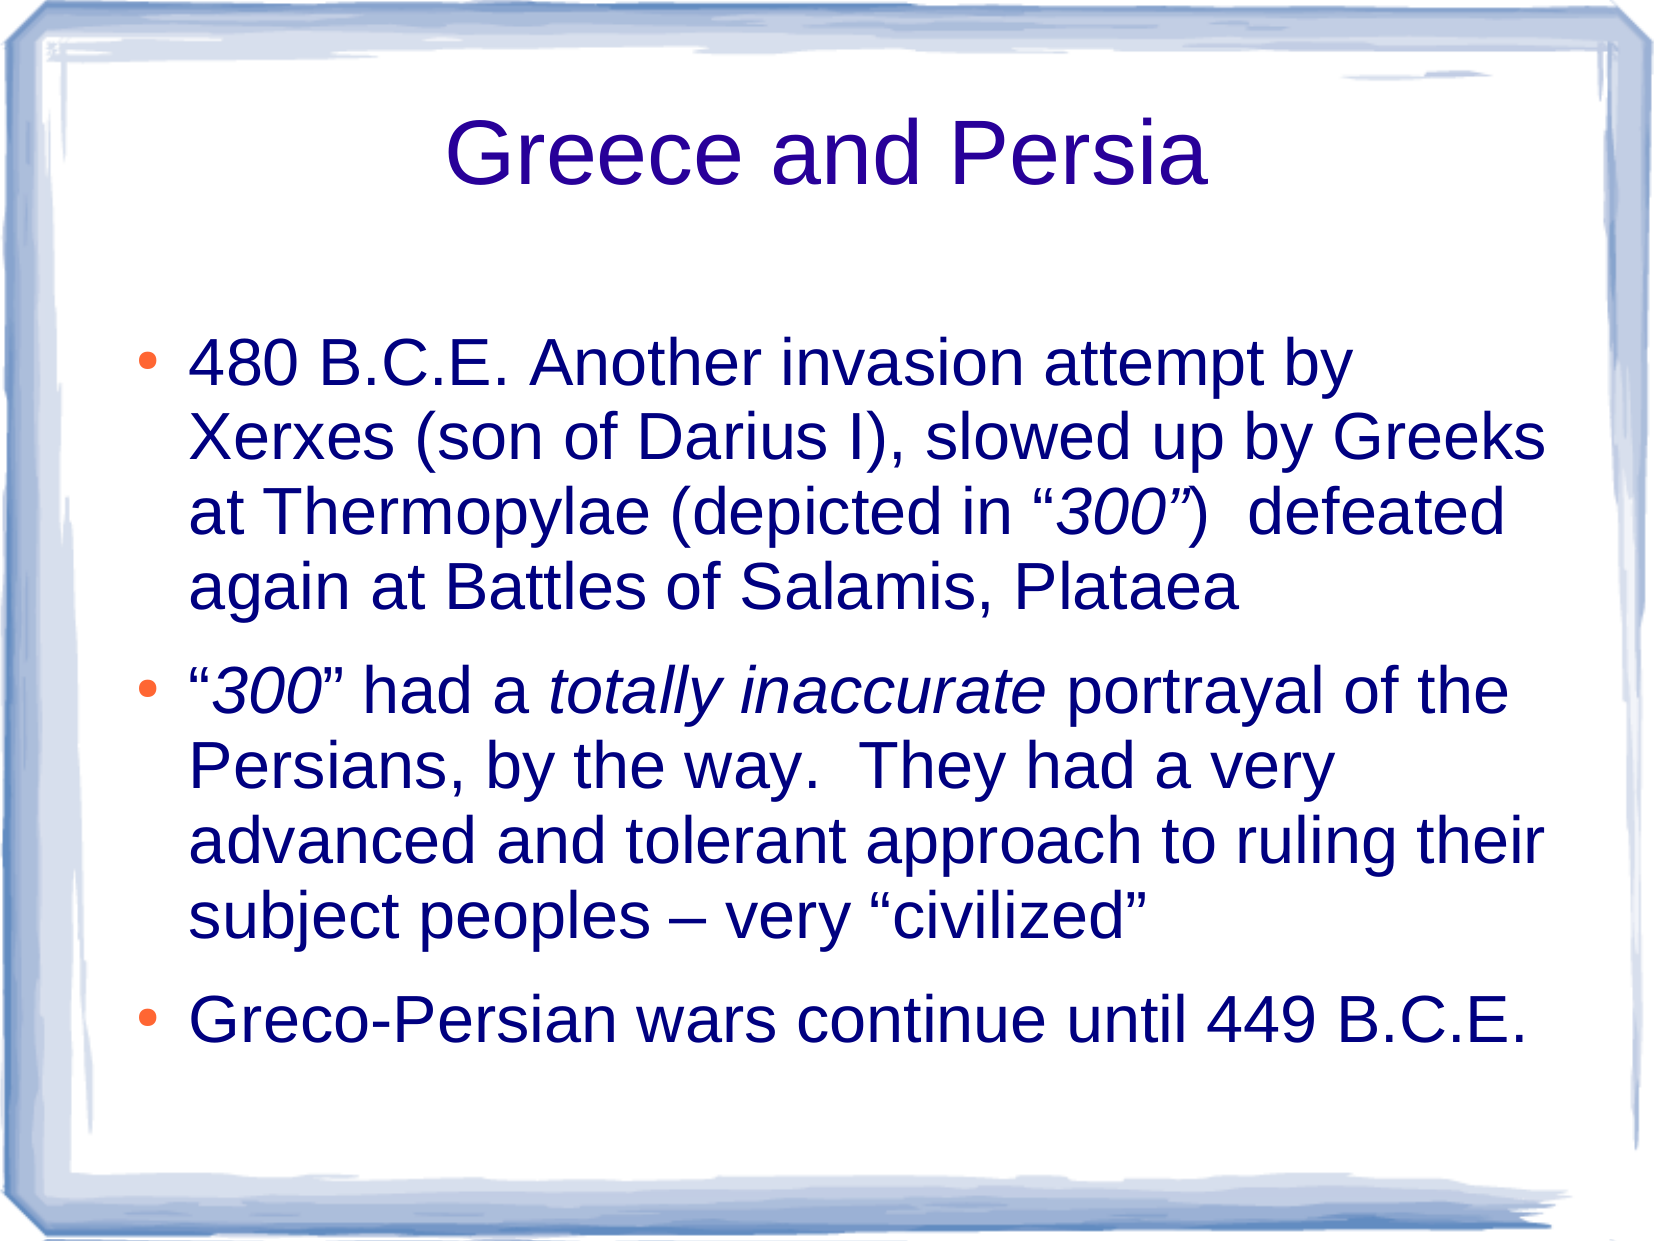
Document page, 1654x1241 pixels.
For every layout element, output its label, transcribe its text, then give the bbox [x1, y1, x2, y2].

picture [0, 0, 1654, 1241]
title Greece and Persia [82, 56, 1571, 250]
list 480 B.C.E. Another invasion attempt by Xerxes (son of Darius I), slowed up by Greeks at Thermopylae (depicted in “300”) defeated again at Battles of Salamis, Plataea “300” had a totally inaccurate portrayal of the Persians, by the way. They had a very advanced and tolerant approach to ruling their subject peoples – very “civilized” Greco-Persian wars continue until 449 B.C.E. [118, 324, 1571, 1057]
